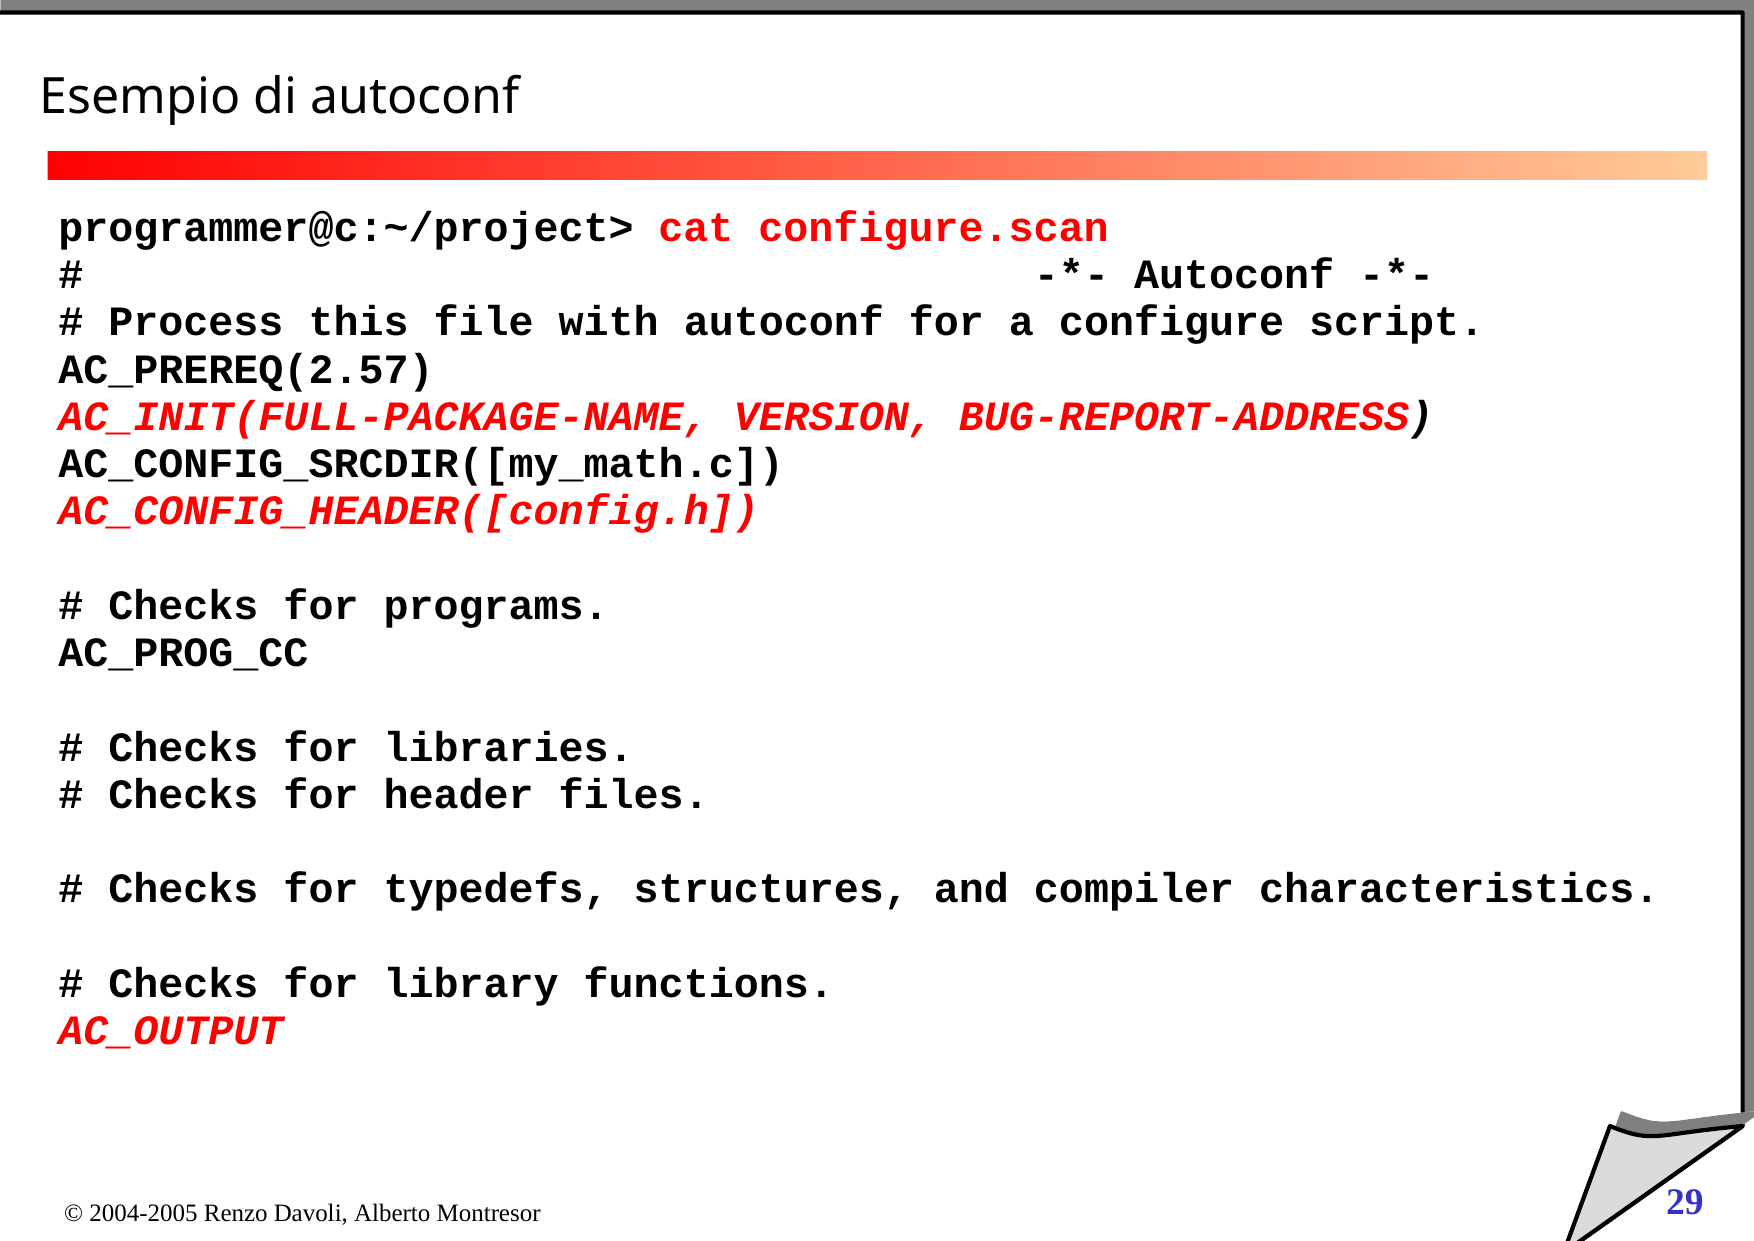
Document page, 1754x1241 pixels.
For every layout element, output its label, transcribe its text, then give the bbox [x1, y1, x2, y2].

list programmer@c:~/project> cat configure.scan # -*- Autoconf -*- # Process this file with autoconf for a configure script. AC_PREREQ(2.57) AC_INIT(FULL-PACKAGE-NAME, VERSION, BUG-REPORT-ADDRESS) AC_CONFIG_SRCDIR([my_math.c]) AC_CONFIG_HEADER([config.h]) # Checks for programs. AC_PROG_CC # Checks for libraries. # Checks for header files. # Checks for typedefs, structures, and compiler characteristics. # Checks for library functions. AC_OUTPUT [58, 206, 1696, 1128]
title Esempio di autoconf [40, 49, 1714, 144]
